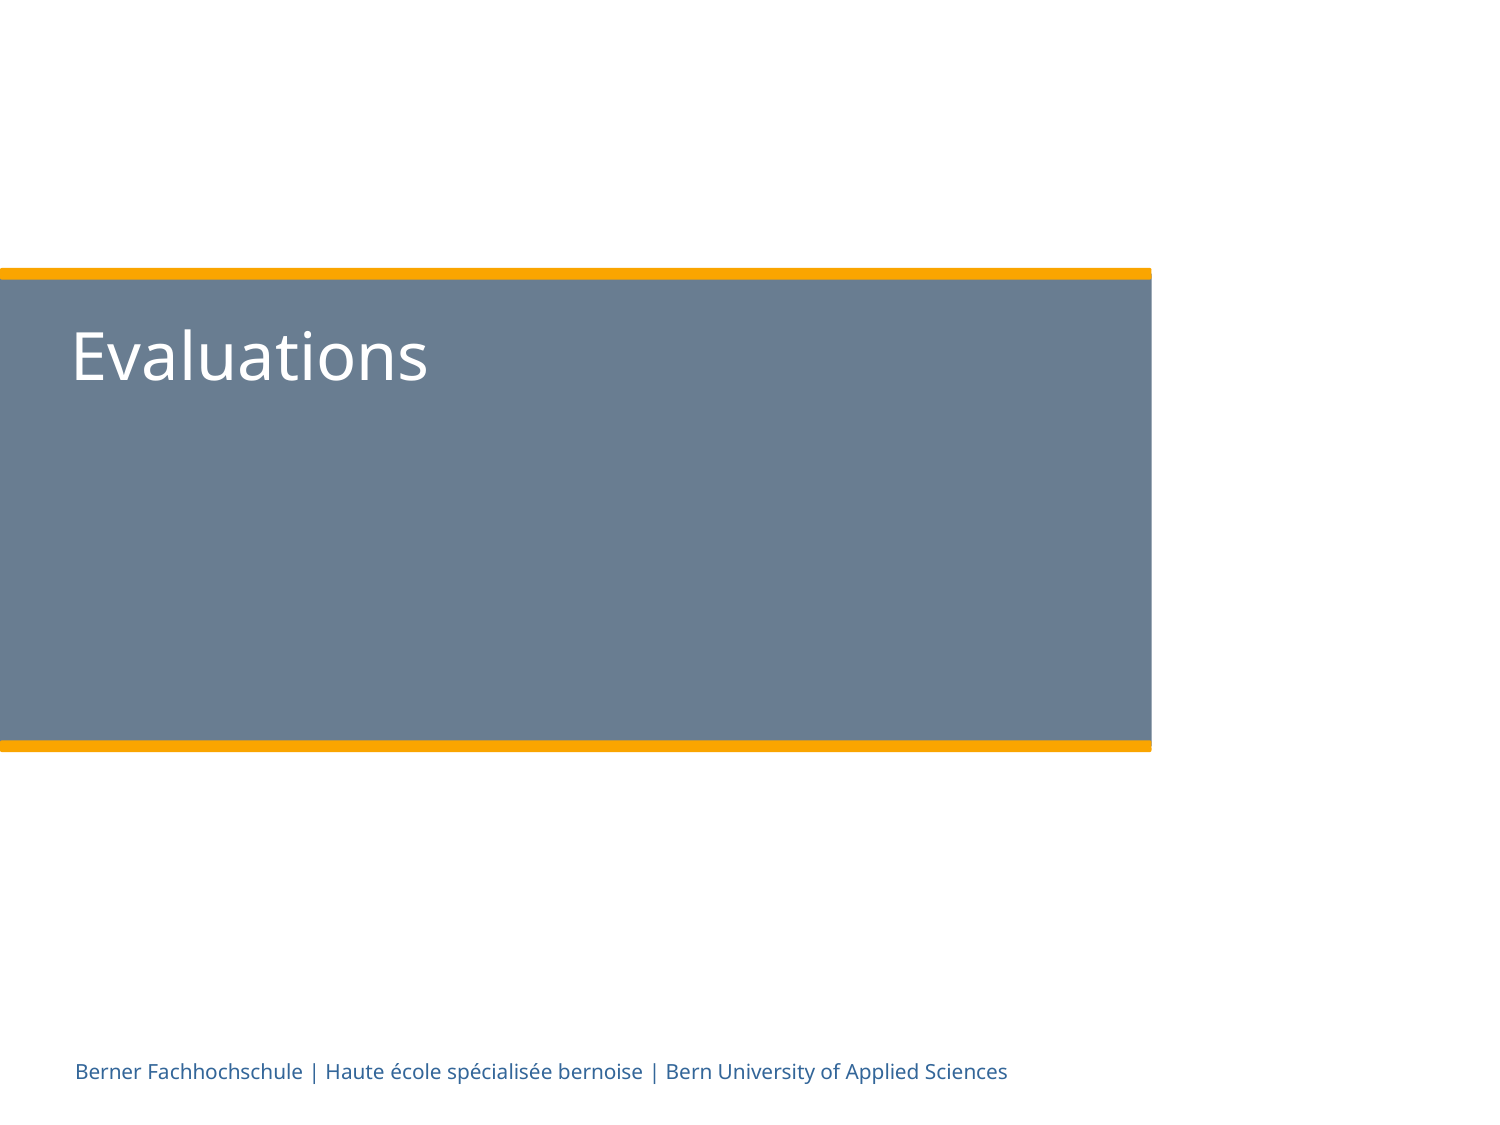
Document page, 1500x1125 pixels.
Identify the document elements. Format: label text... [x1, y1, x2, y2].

title Evaluations [70, 296, 1152, 414]
